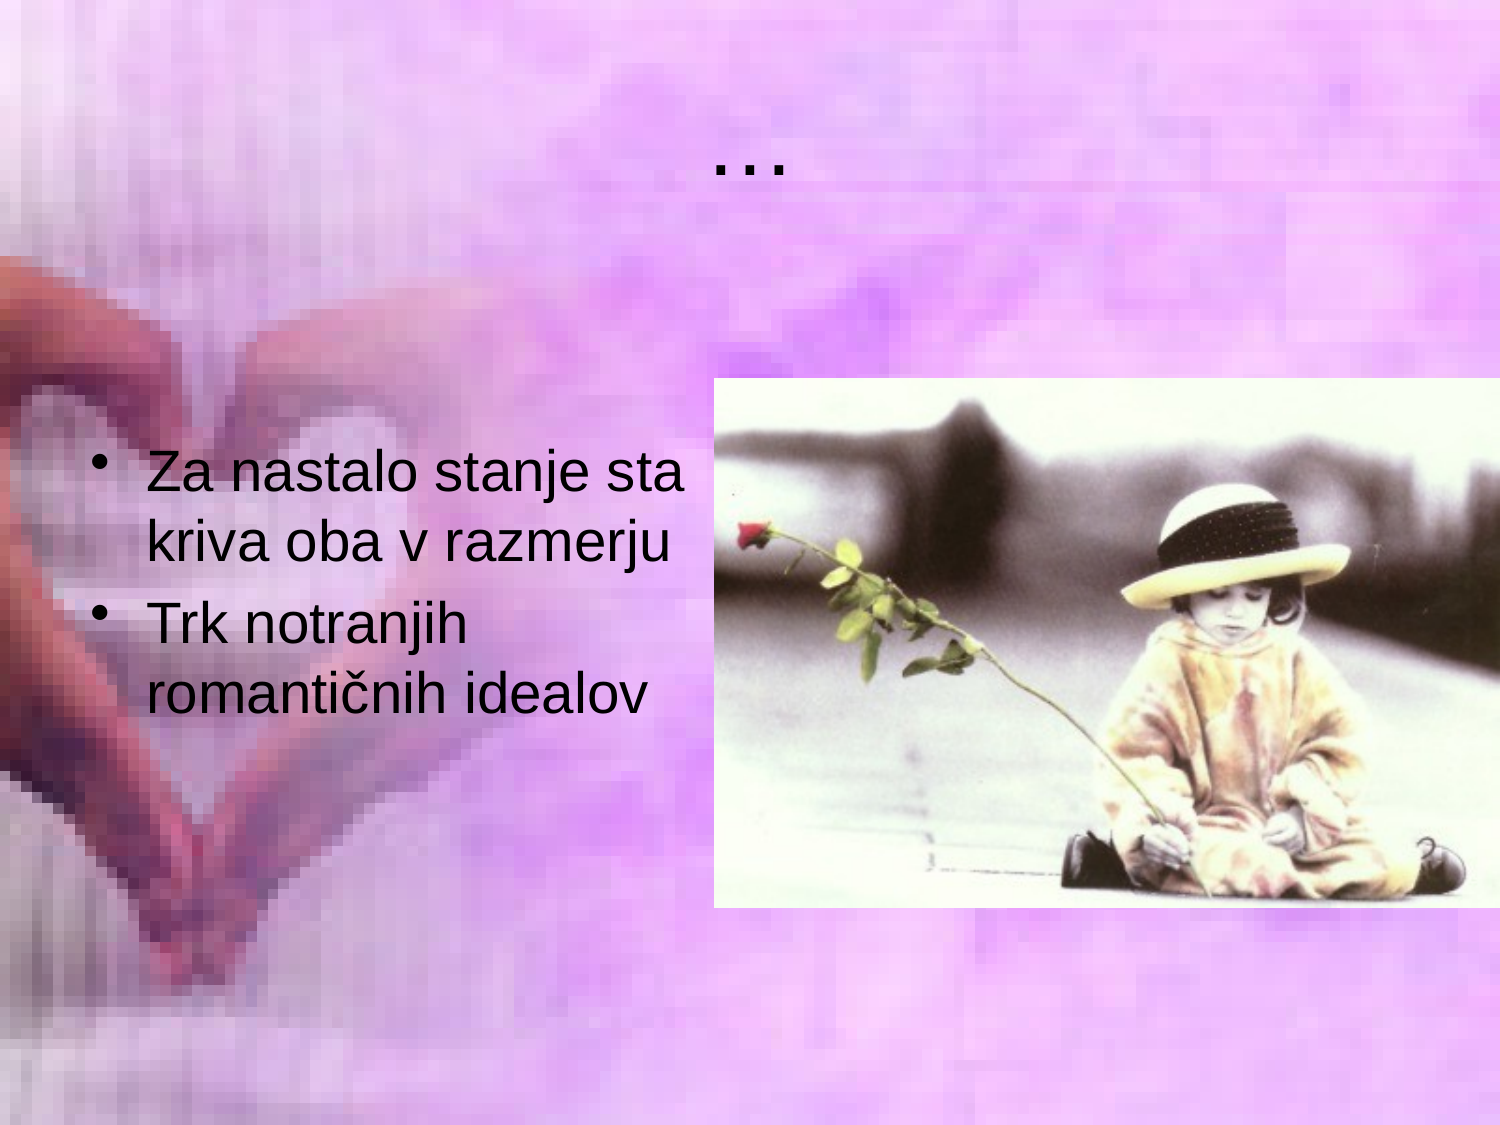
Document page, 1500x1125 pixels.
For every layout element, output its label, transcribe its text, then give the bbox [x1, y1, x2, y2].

picture [0, 0, 1500, 1125]
title … [75, 45, 1425, 233]
list Za nastalo stanje sta kriva oba v razmerju Trk notranjih romantičnih idealov [75, 262, 738, 1005]
